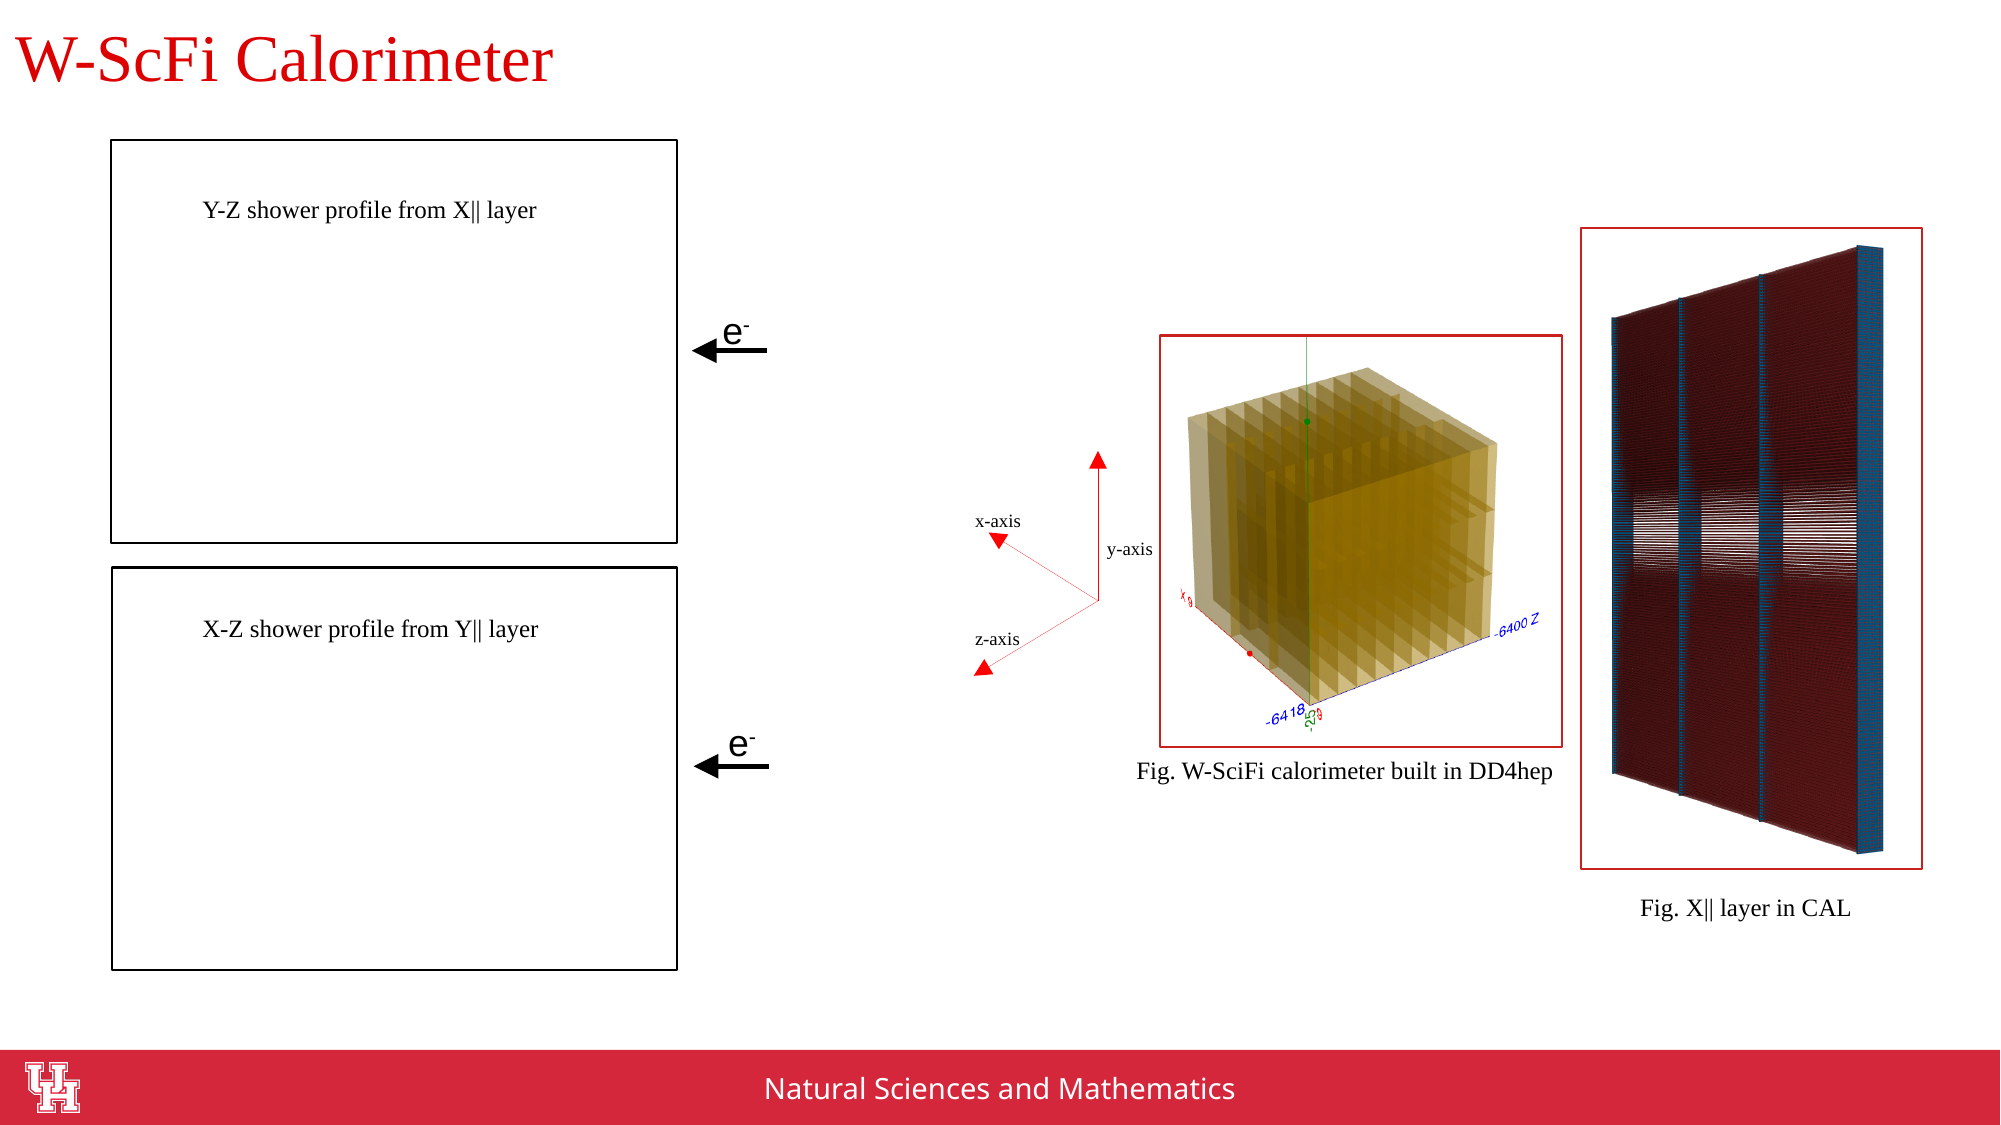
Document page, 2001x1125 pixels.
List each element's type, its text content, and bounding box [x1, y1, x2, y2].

text_box e- [713, 715, 776, 773]
picture [1160, 336, 1561, 746]
picture [1581, 229, 1921, 868]
text_box Y-Z shower profile from X|| layer [187, 188, 563, 259]
text_box e- [707, 303, 770, 361]
text_box Fig. W-SciFi calorimeter built in DD4hep [1121, 749, 1580, 801]
title W-ScFi Calorimeter [0, 0, 1815, 110]
picture [113, 568, 676, 969]
text_box Fig. X|| layer in CAL [1625, 887, 1908, 939]
picture [112, 141, 676, 543]
picture [25, 1062, 80, 1113]
text_box x-axis [960, 503, 1036, 539]
text_box X-Z shower profile from Y|| layer [187, 607, 563, 679]
text_box z-axis [960, 621, 1036, 658]
text_box y-axis [1092, 531, 1159, 568]
